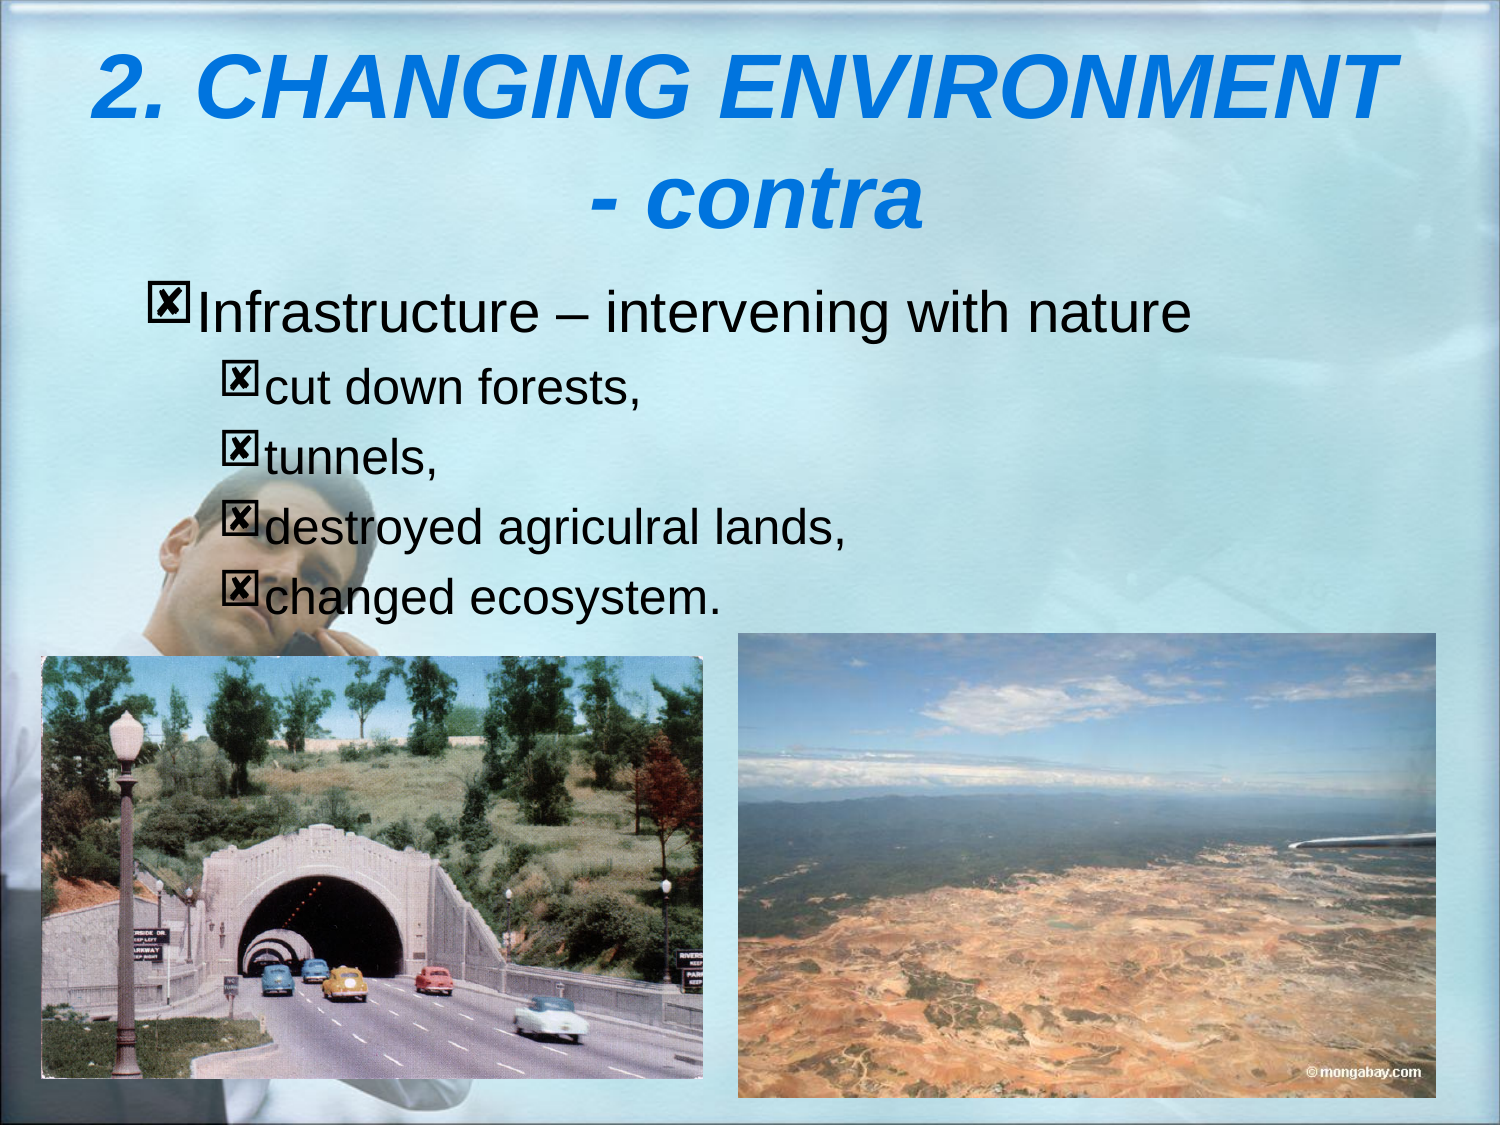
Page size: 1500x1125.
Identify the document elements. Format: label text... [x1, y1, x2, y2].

picture [0, 0, 1500, 1125]
list Infrastructure – intervening with nature cut down forests, tunnels, destroyed agriculral lands, changed ecosystem. [53, 267, 1462, 1010]
title 2. CHANGING ENVIRONMENT - contra [53, 42, 1462, 231]
